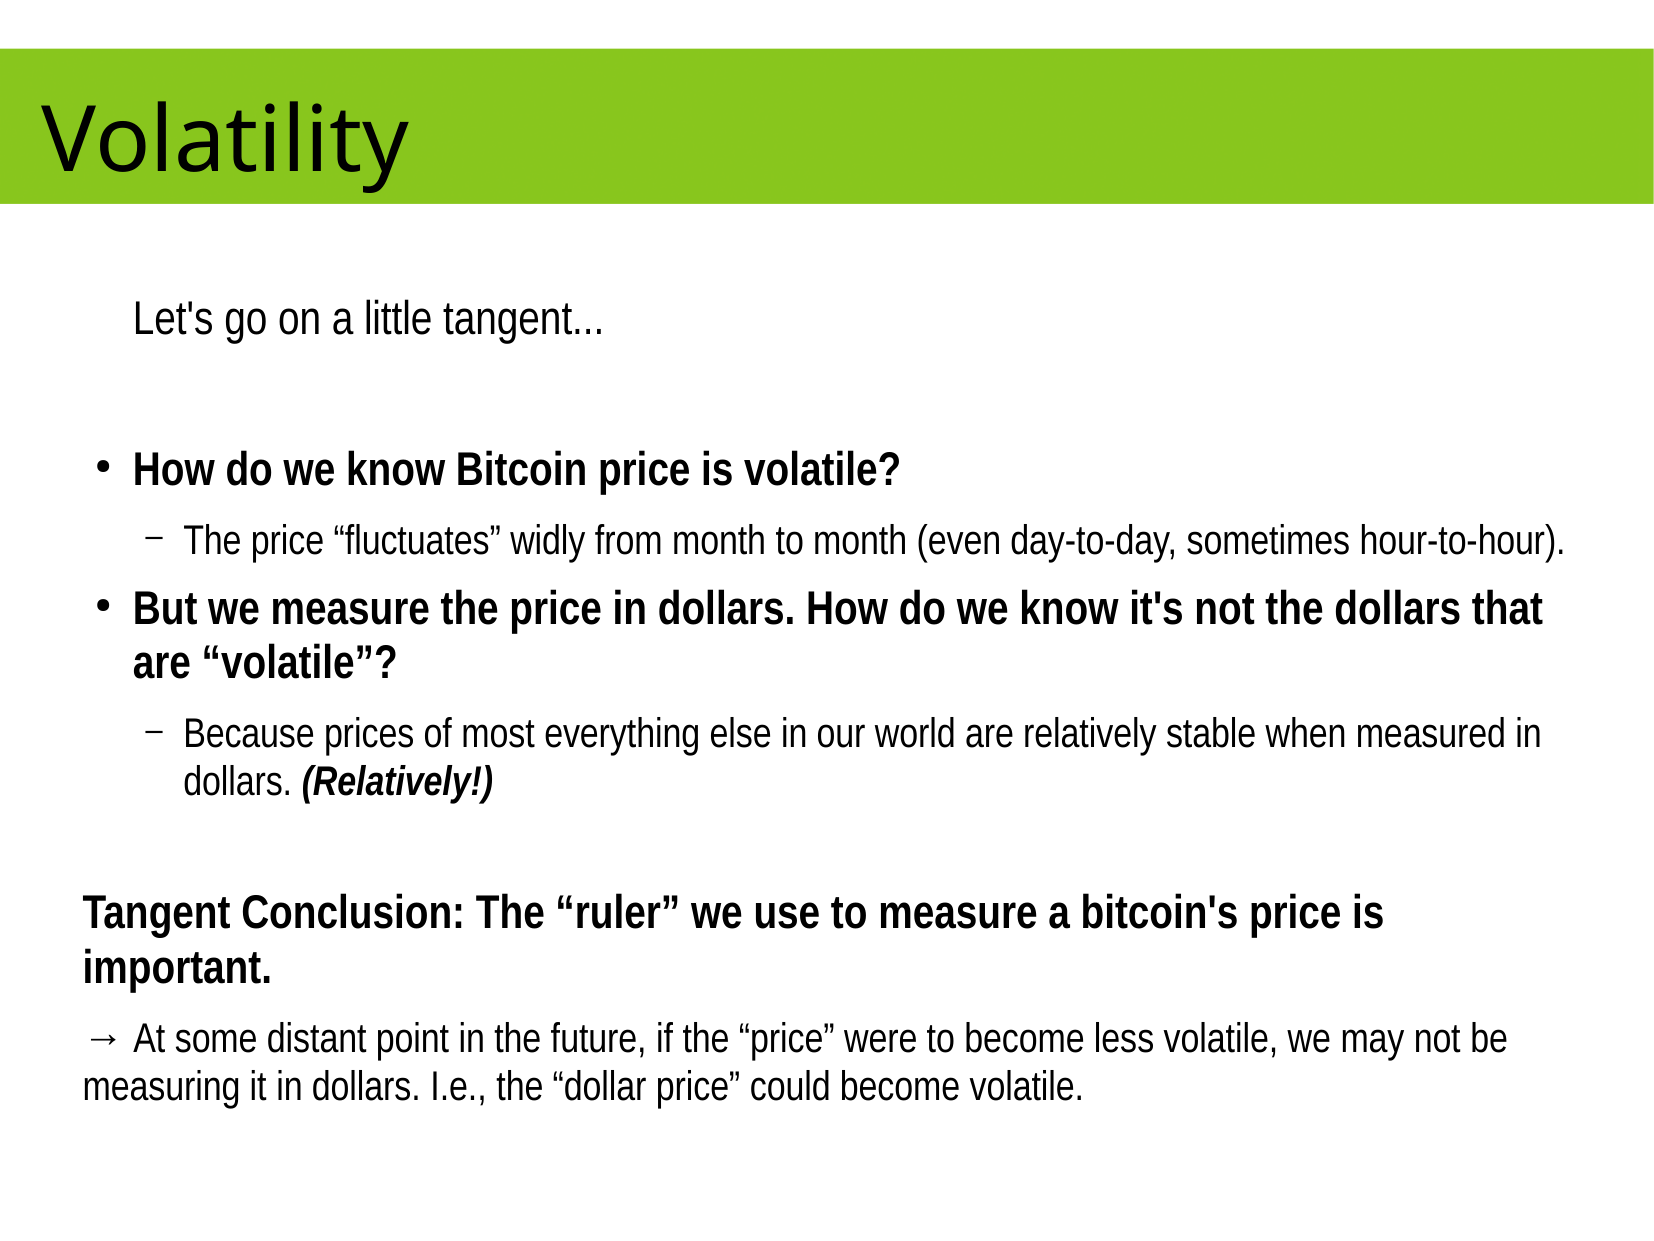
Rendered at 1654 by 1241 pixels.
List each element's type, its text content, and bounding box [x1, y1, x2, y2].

list Let's go on a little tangent... How do we know Bitcoin price is volatile? The price “fluctuates” widly from month to month (even day-to-day, sometimes hour-to-hour). But we measure the price in dollars. How do we know it's not the dollars that are “volatile”? Because prices of most everything else in our world are relatively stable when measured in dollars. (Relatively!) Tangent Conclusion: The “ruler” we use to measure a bitcoin's price is important. → At some distant point in the future, if the “price” were to become less volatile, we may not be measuring it in dollars. I.e., the “dollar price” could become volatile. [82, 290, 1571, 1126]
title Volatility [41, 32, 1531, 241]
picture [0, 0, 1654, 1241]
